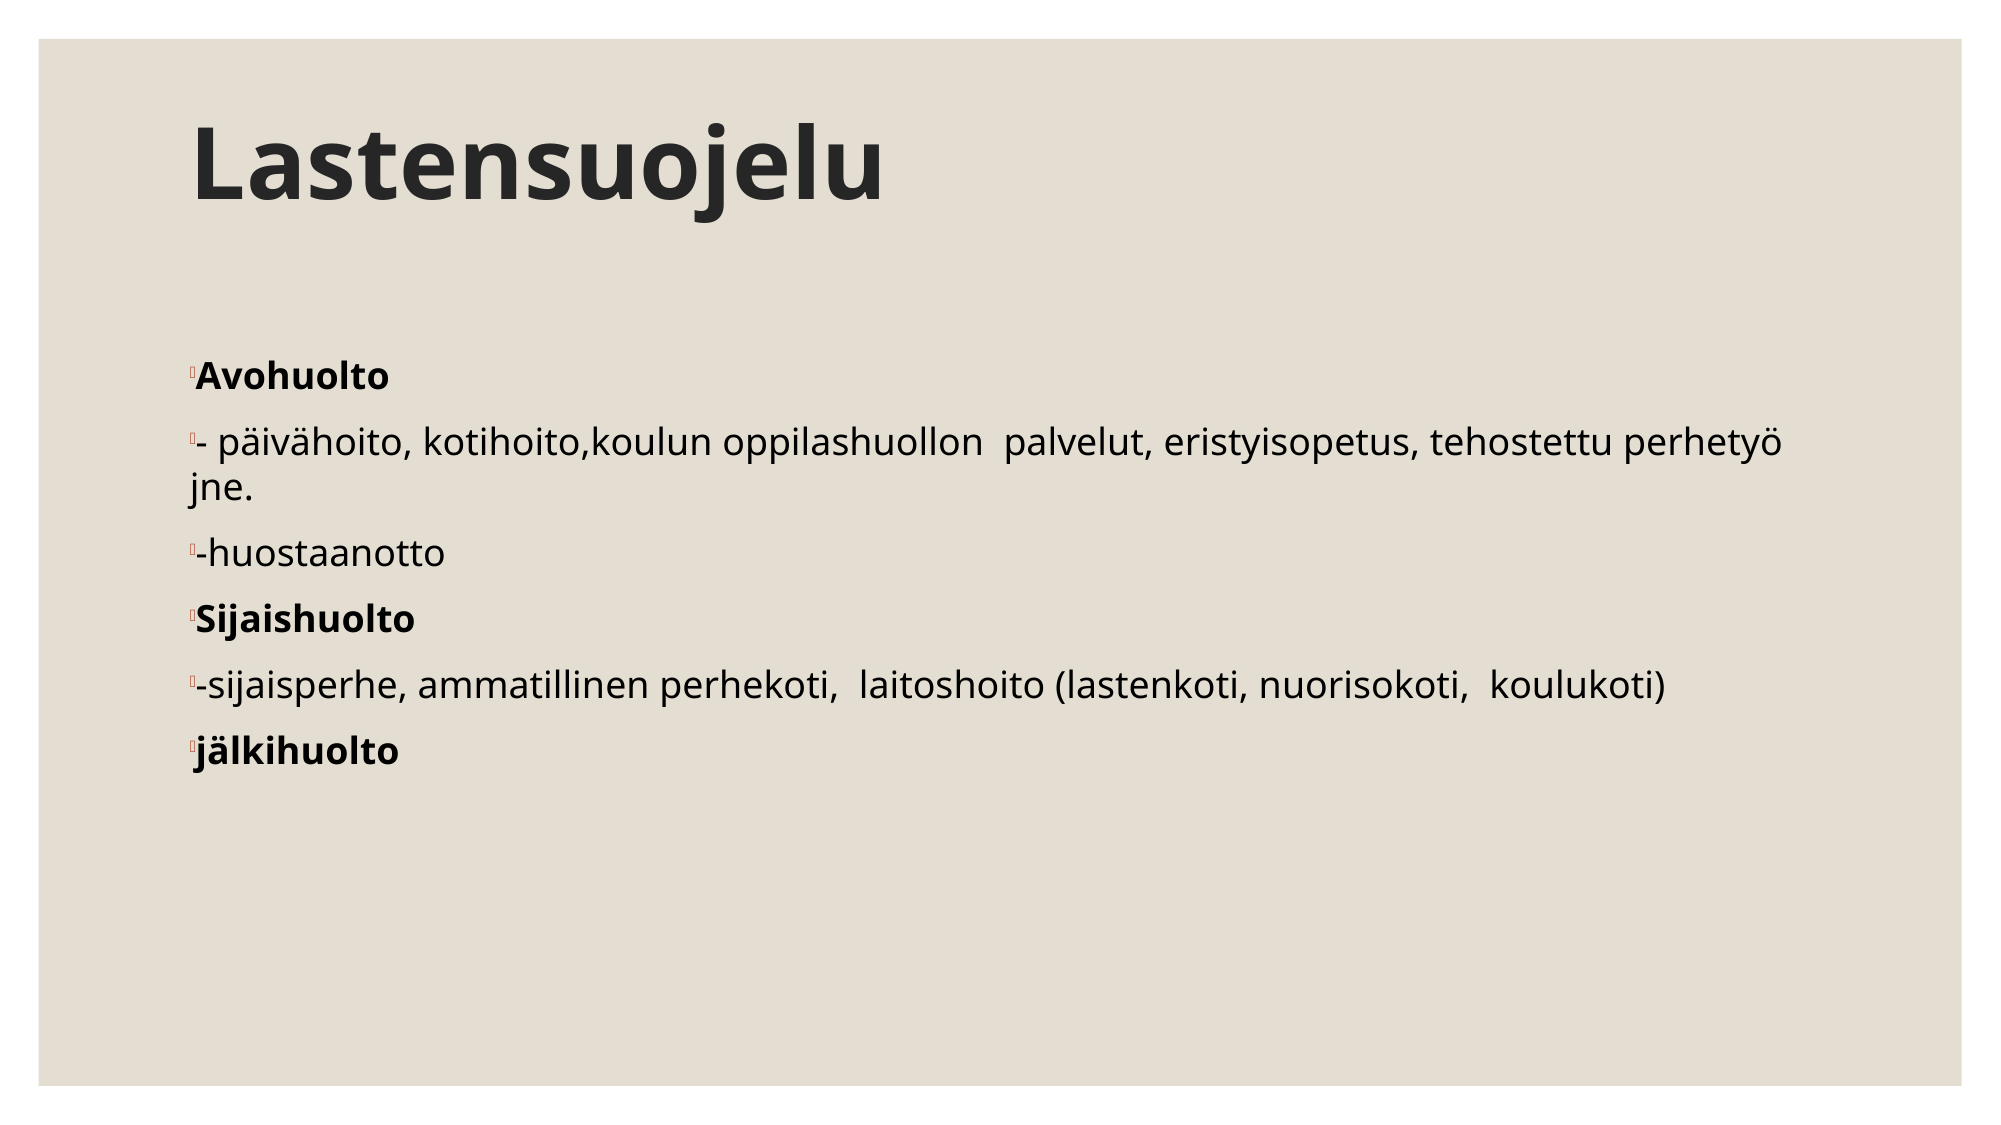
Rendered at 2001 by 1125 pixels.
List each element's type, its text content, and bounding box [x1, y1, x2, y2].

list Avohuolto - päivähoito, kotihoito,koulun oppilashuollon palvelut, eristyisopetus, tehostettu perhetyö jne. -huostaanotto Sijaishuolto -sijaisperhe, ammatillinen perhekoti, laitoshoito (lastenkoti, nuorisokoti, koulukoti) jälkihuolto [174, 345, 1825, 990]
title Lastensuojelu [174, 105, 1825, 331]
